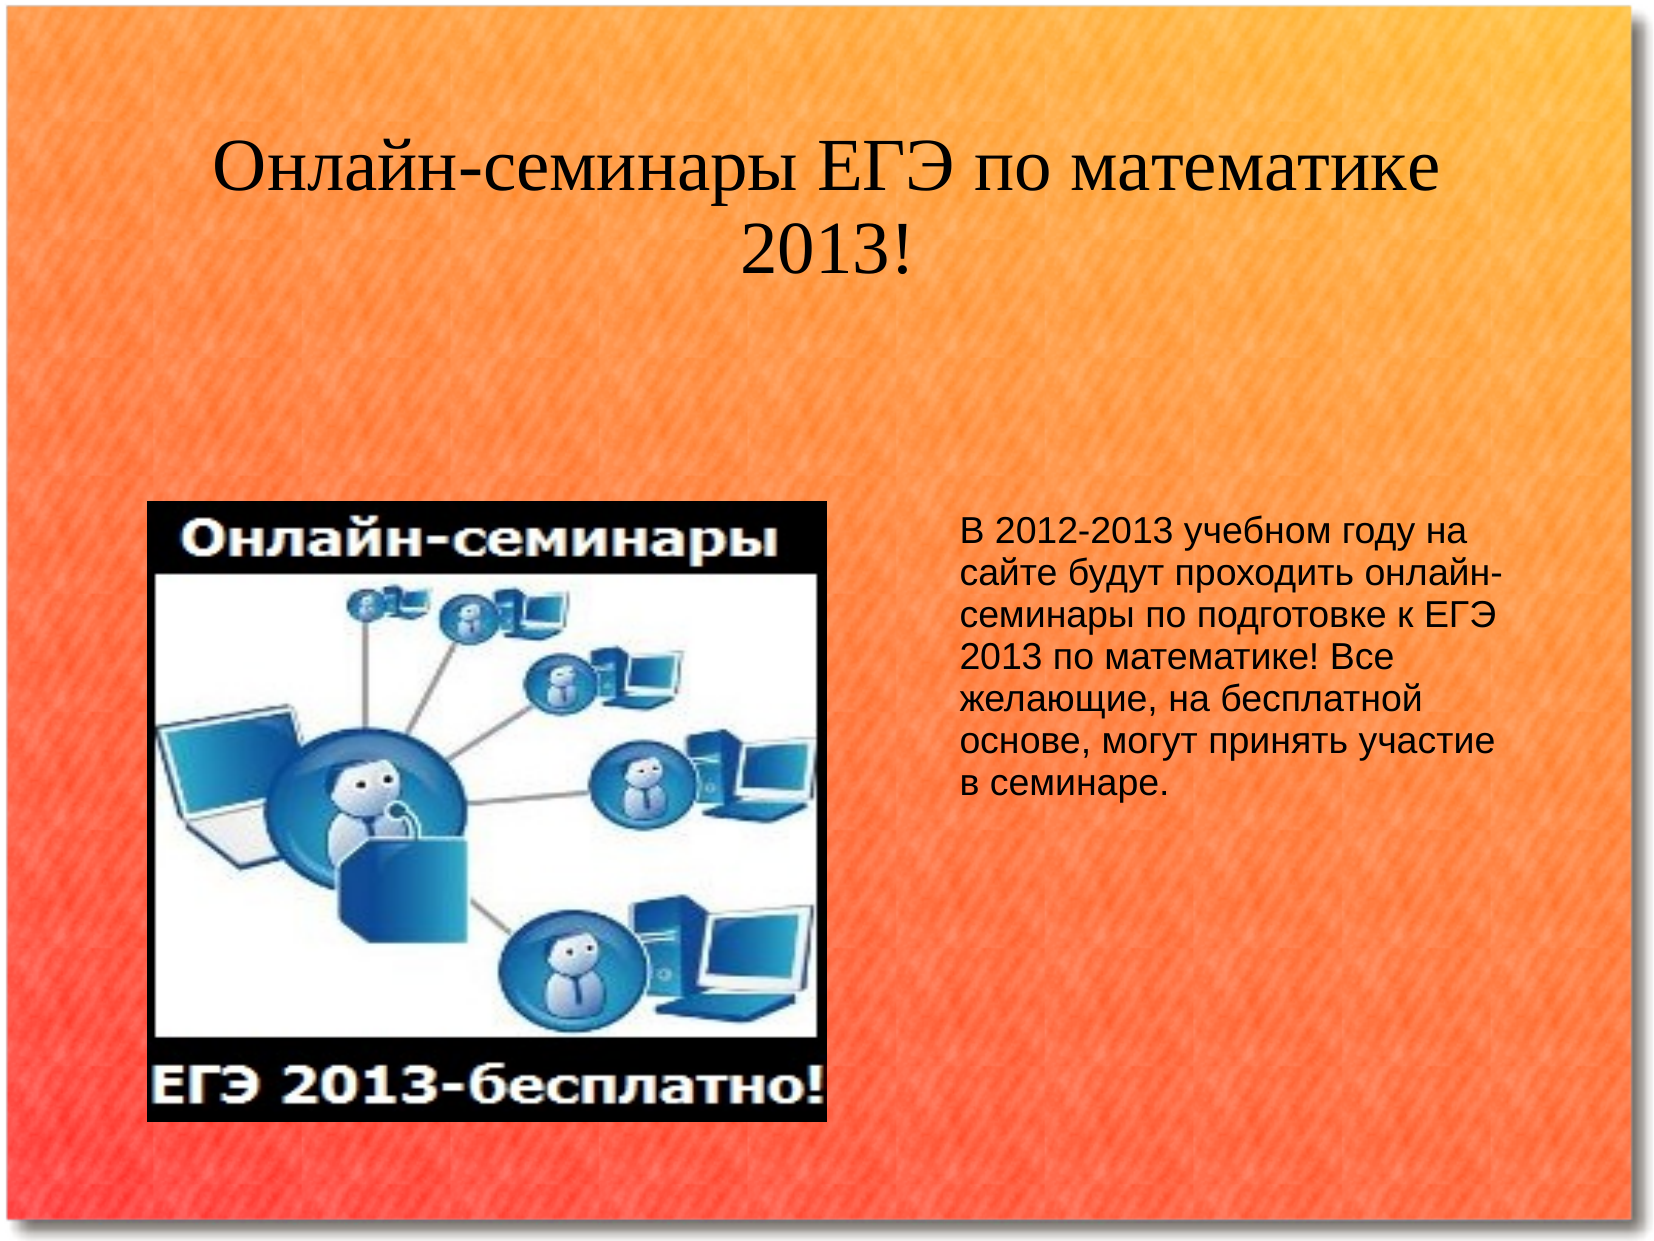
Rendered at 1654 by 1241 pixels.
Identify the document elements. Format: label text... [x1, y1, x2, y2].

text_box В 2012-2013 учебном году на сайте будут проходить онлайн-семинары по подготовке к ЕГЭ 2013 по математике! Все желающие, на бесплатной основе, могут принять участие в семинаре. [944, 501, 1536, 812]
picture [0, 0, 1654, 1241]
title Онлайн-семинары ЕГЭ по математике 2013! [121, 102, 1534, 310]
